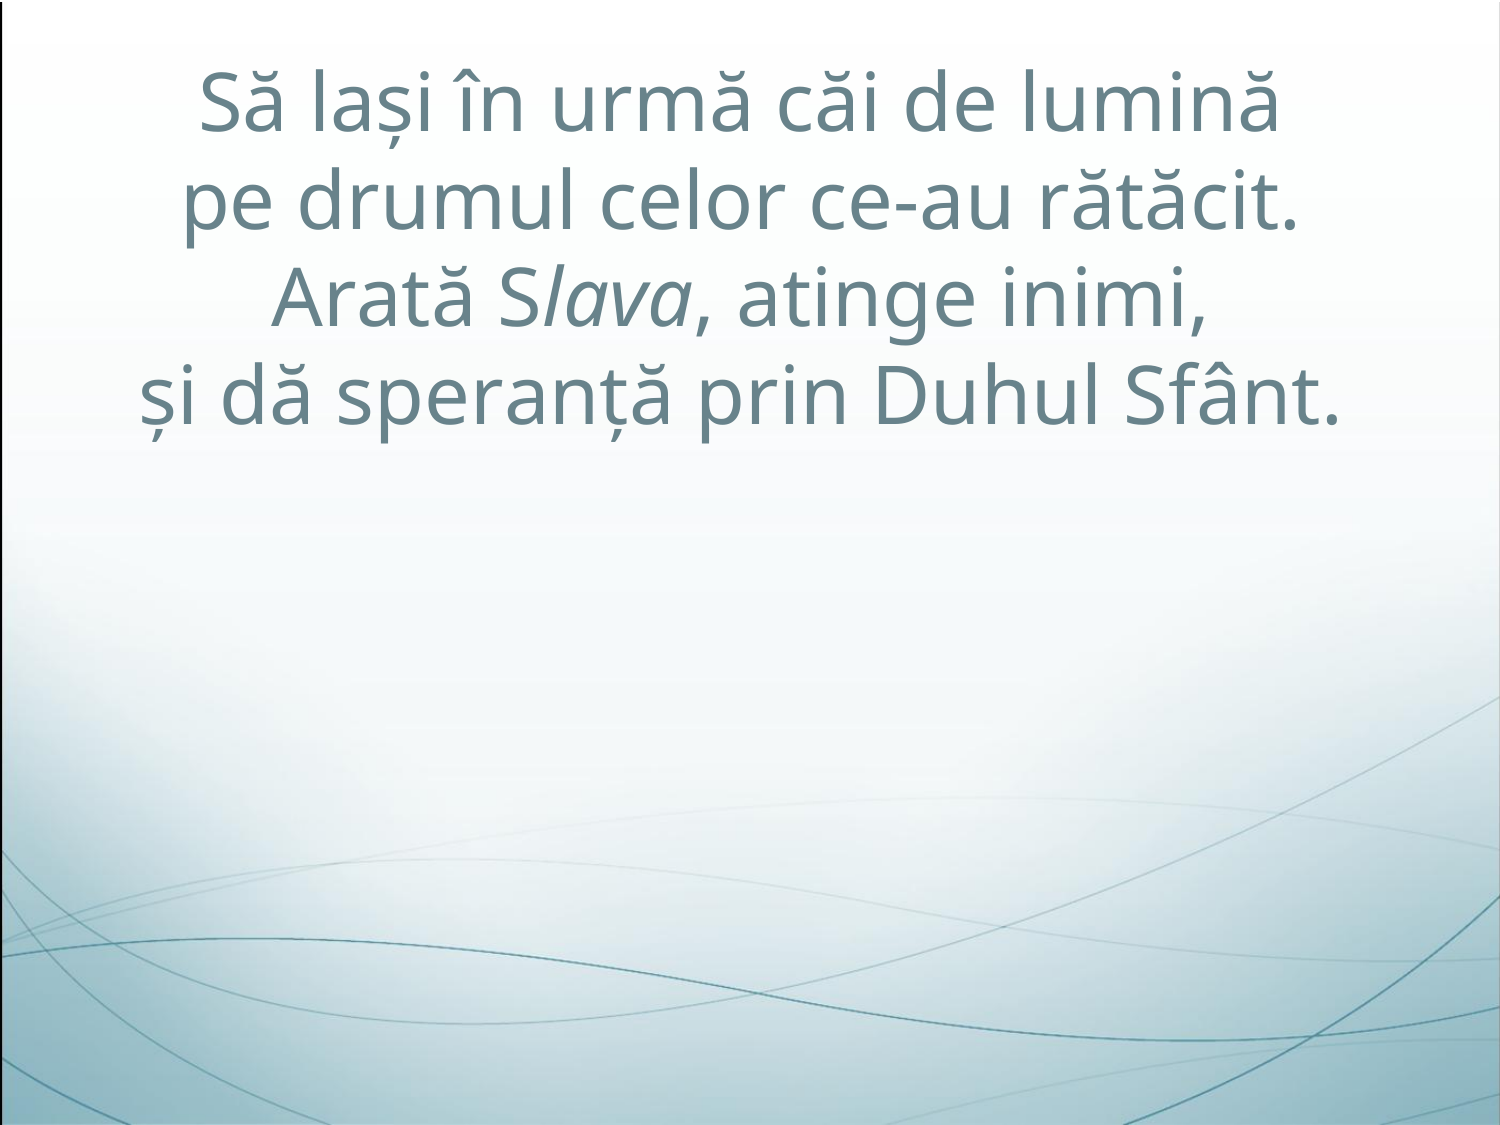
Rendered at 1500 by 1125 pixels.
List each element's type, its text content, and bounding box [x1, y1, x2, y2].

picture [0, 2, 1500, 1125]
text_box Să laşi în urmă căi de lumină pe drumul celor ce-au rătăcit. Arată Slava, atinge inimi, şi dă speranţă prin Duhul Sfânt. [29, 42, 1453, 449]
